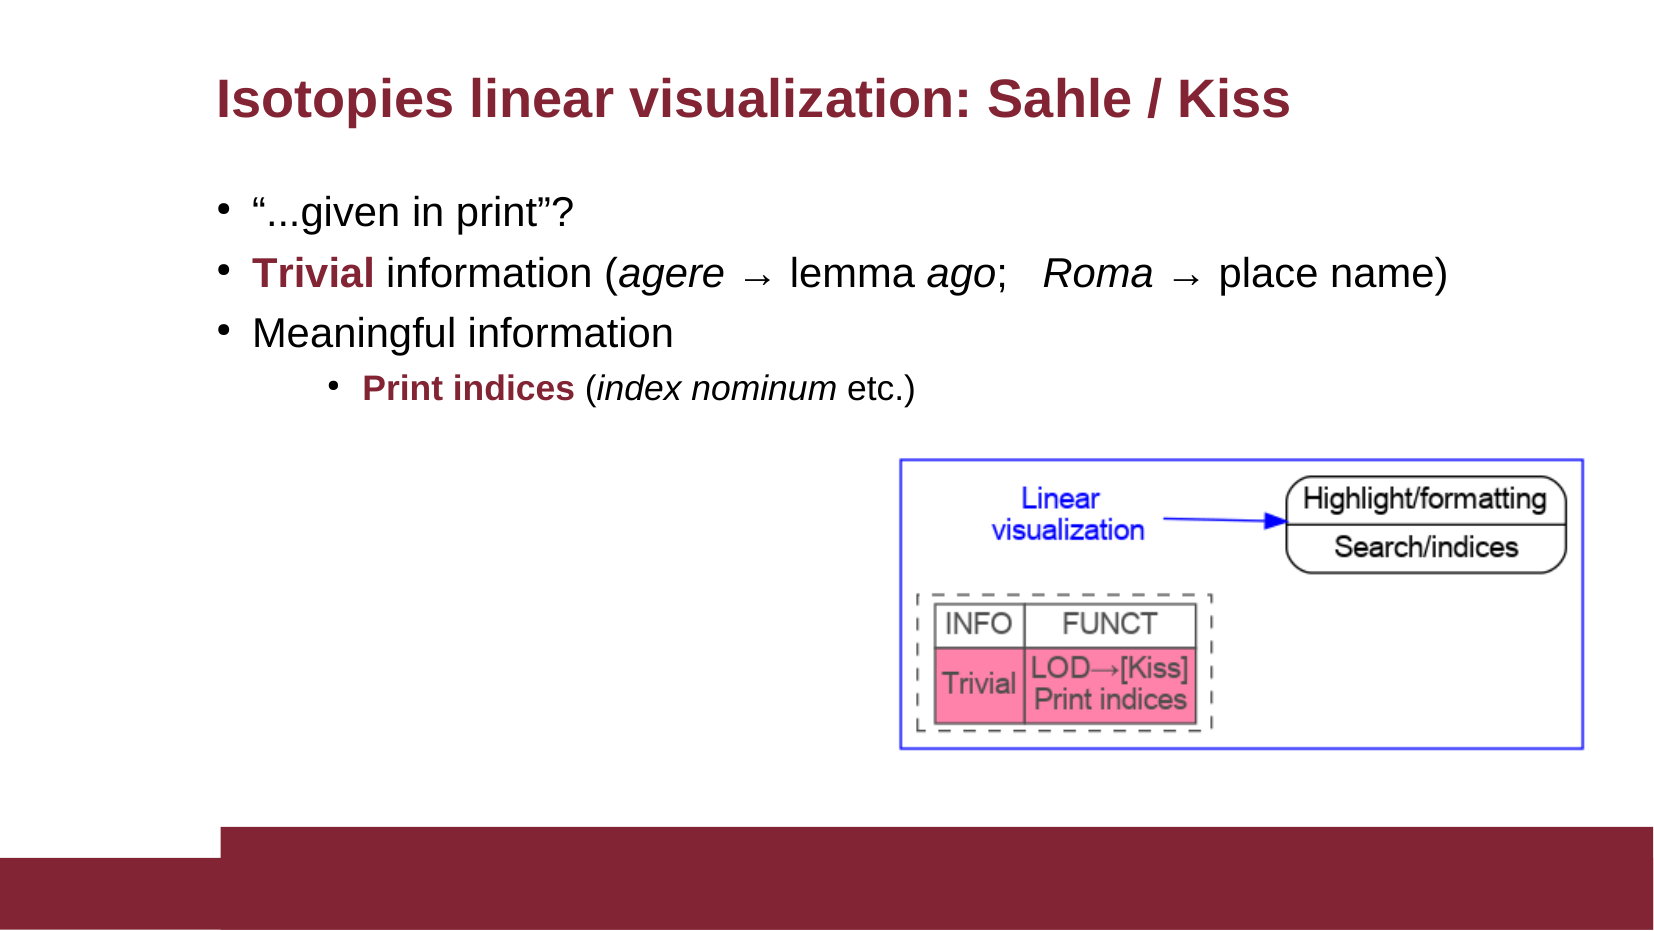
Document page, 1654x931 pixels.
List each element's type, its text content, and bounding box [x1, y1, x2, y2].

list “...given in print”? Trivial information (agere → lemma ago; Roma → place name) Meaningful information Print indices (index nominum etc.) [201, 177, 1569, 796]
picture [876, 435, 1608, 774]
title Isotopies linear visualization: Sahle / Kiss [201, 55, 1569, 142]
